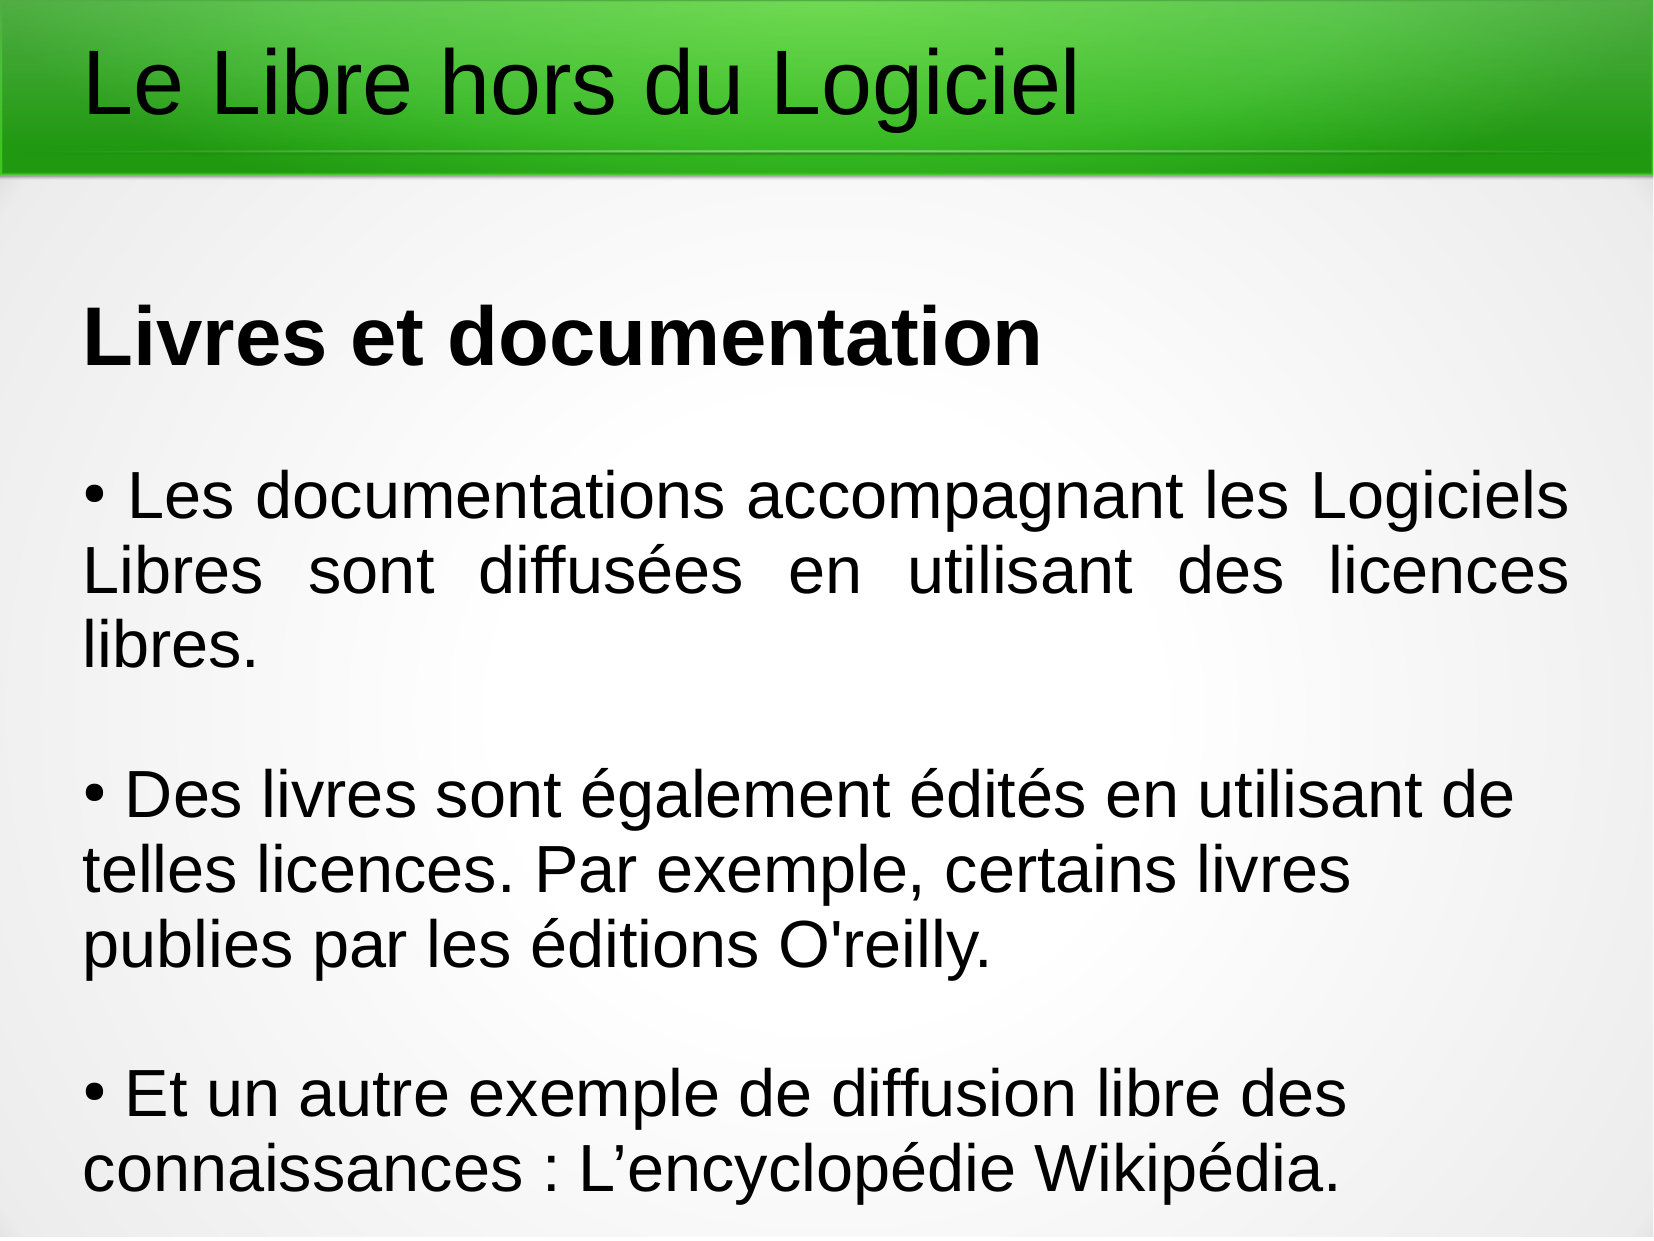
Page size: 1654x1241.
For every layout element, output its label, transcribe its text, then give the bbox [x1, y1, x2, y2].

subtitle Livres et documentation Les documentations accompagnant les Logiciels Libres sont diffusées en utilisant des licences libres. Des livres sont également édités en utilisant de telles licences. Par exemple, certains livres publies par les éditions O'reilly. Et un autre exemple de diffusion libre des connaissances : L’encyclopédie Wikipédia. [82, 290, 1571, 1206]
picture [0, 0, 1654, 1237]
title Le Libre hors du Logiciel [82, 11, 1571, 154]
